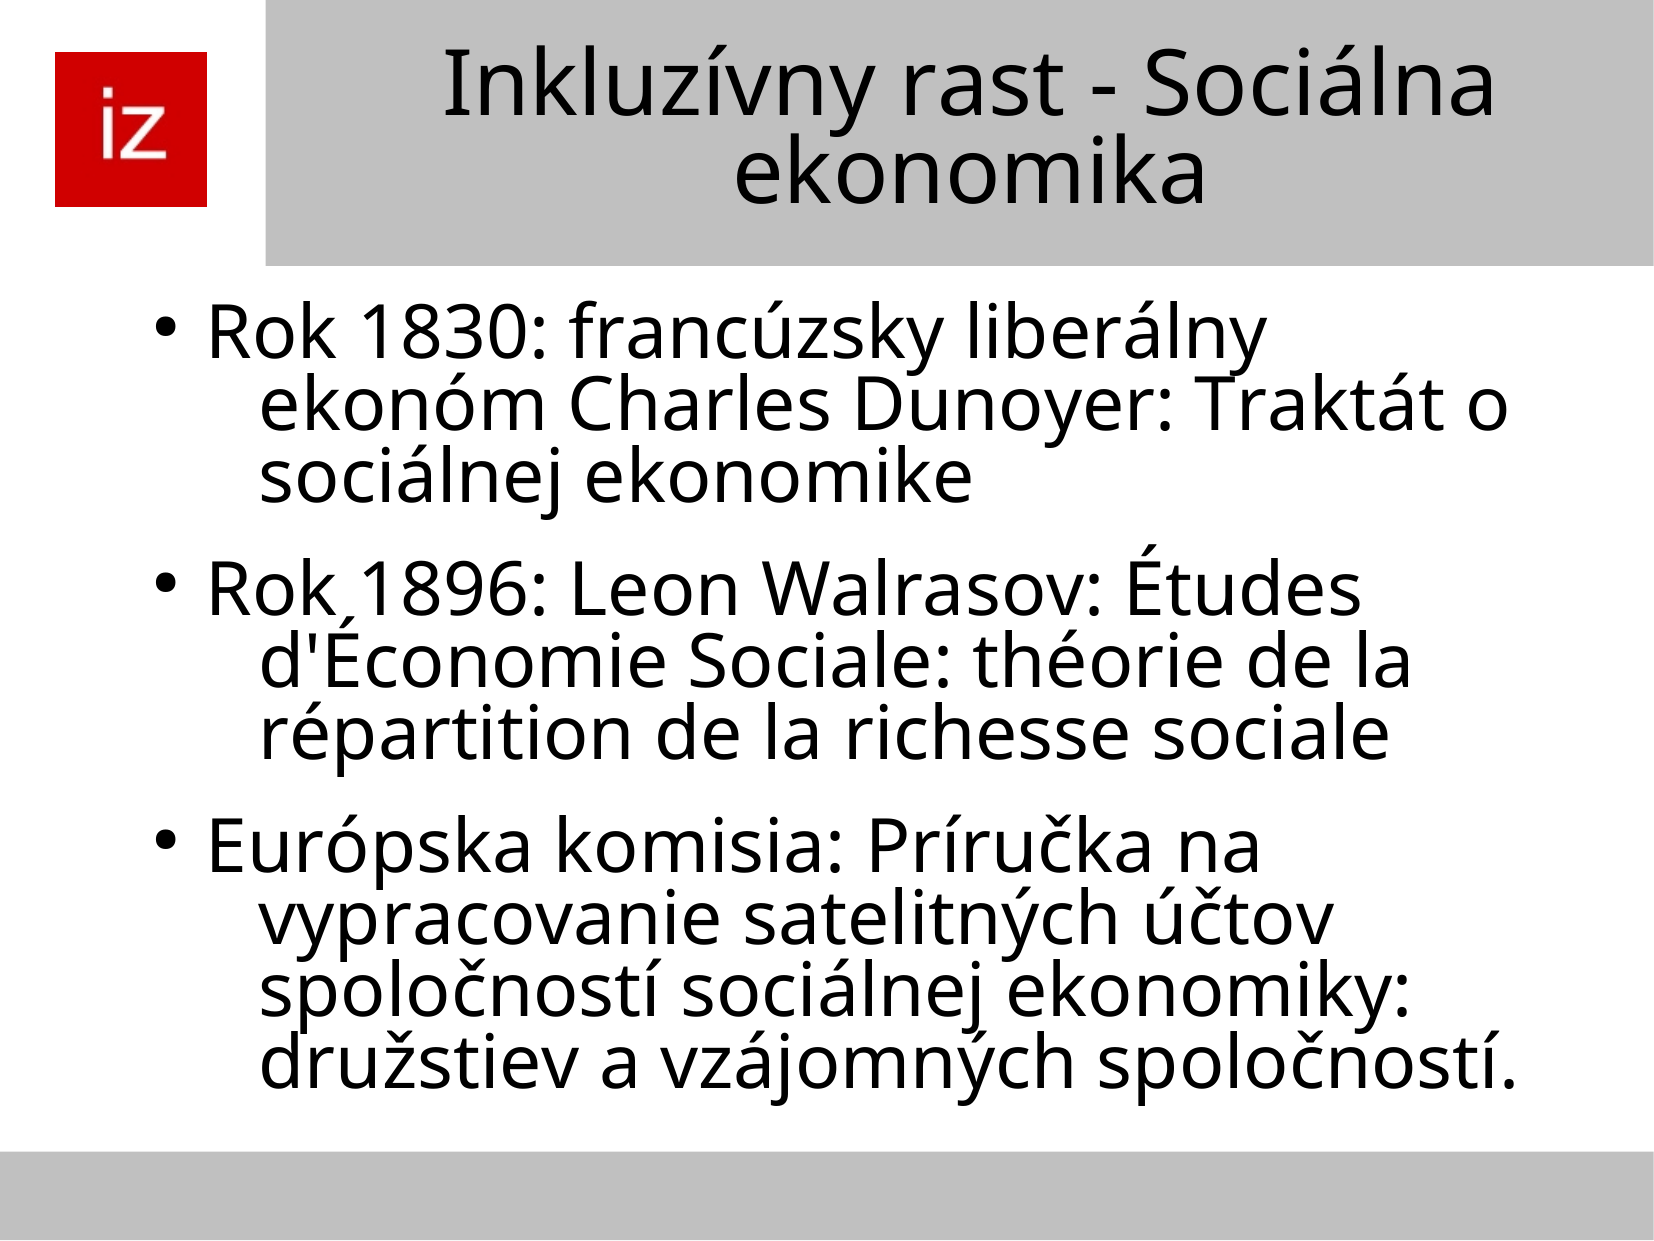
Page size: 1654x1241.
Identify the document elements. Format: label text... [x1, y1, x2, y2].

list Rok 1830: francúzsky liberálny ekonóm Charles Dunoyer: Traktát o sociálnej ekonomike Rok 1896: Leon Walrasov: Études d'Économie Sociale: théorie de la répartition de la richesse sociale Európska komisia: Príručka na vypracovanie satelitných účtov spoločností sociálnej ekonomiky: družstiev a vzájomných spoločností. [118, 301, 1530, 1130]
title Inkluzívny rast - Sociálna ekonomika [377, 29, 1565, 237]
picture [55, 52, 207, 207]
